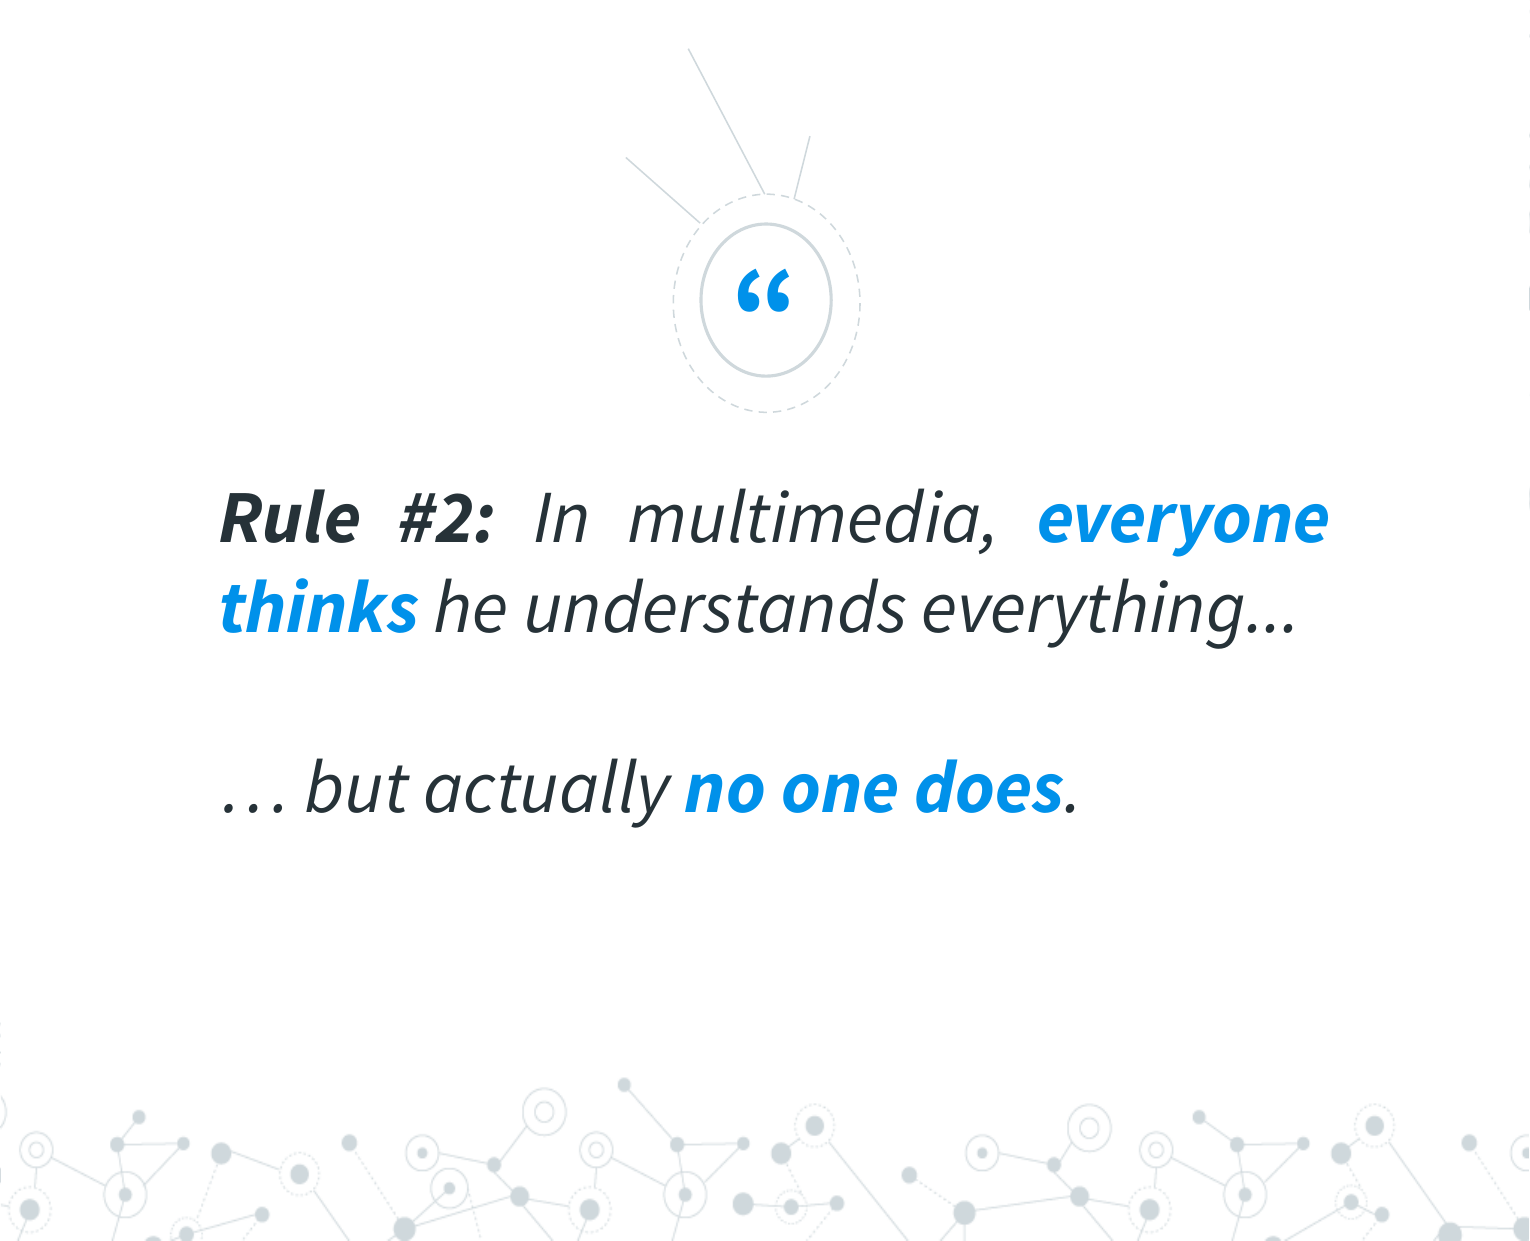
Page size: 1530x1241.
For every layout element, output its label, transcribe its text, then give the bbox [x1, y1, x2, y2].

list Rule #2: In multimedia, everyone thinks he understands everything... … but actually no one does. [203, 452, 1347, 651]
picture [0, 0, 1530, 1241]
